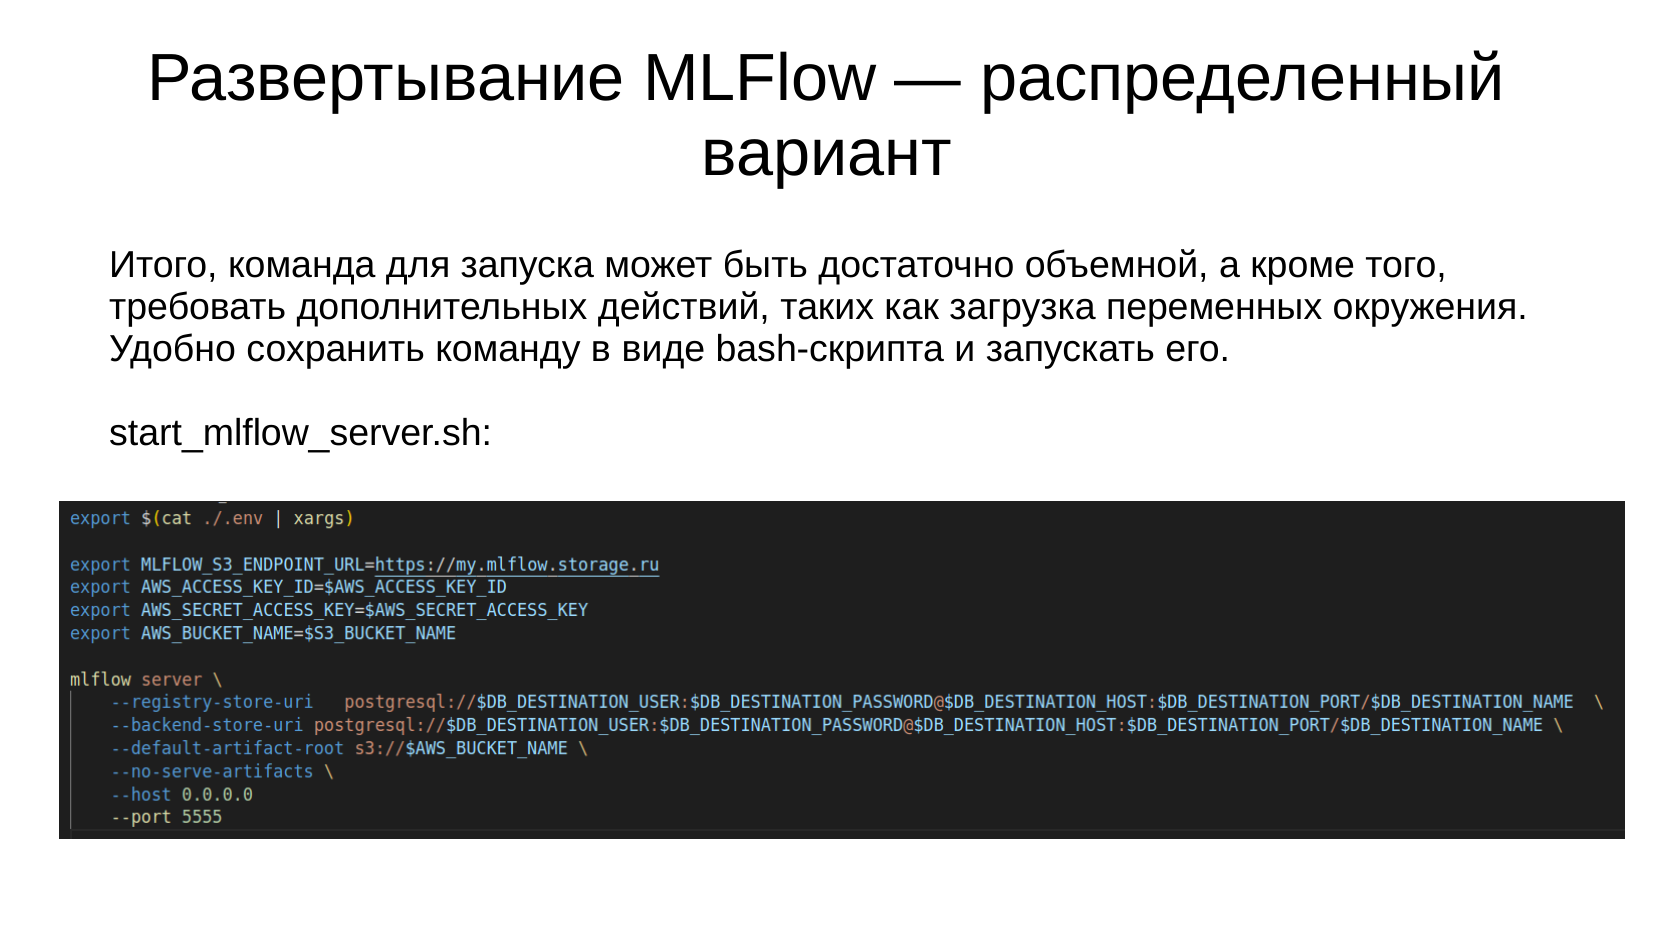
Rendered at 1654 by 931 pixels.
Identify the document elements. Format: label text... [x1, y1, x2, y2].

picture [59, 501, 1625, 839]
text_box Итого, команда для запуска может быть достаточно объемной, а кроме того, требовать дополнительных действий, таких как загрузка переменных окружения. Удобно сохранить команду в виде bash-скрипта и запускать его. start_mlflow_server.sh: [59, 236, 1625, 501]
title Развертывание MLFlow — распределенный вариант [82, 12, 1571, 218]
